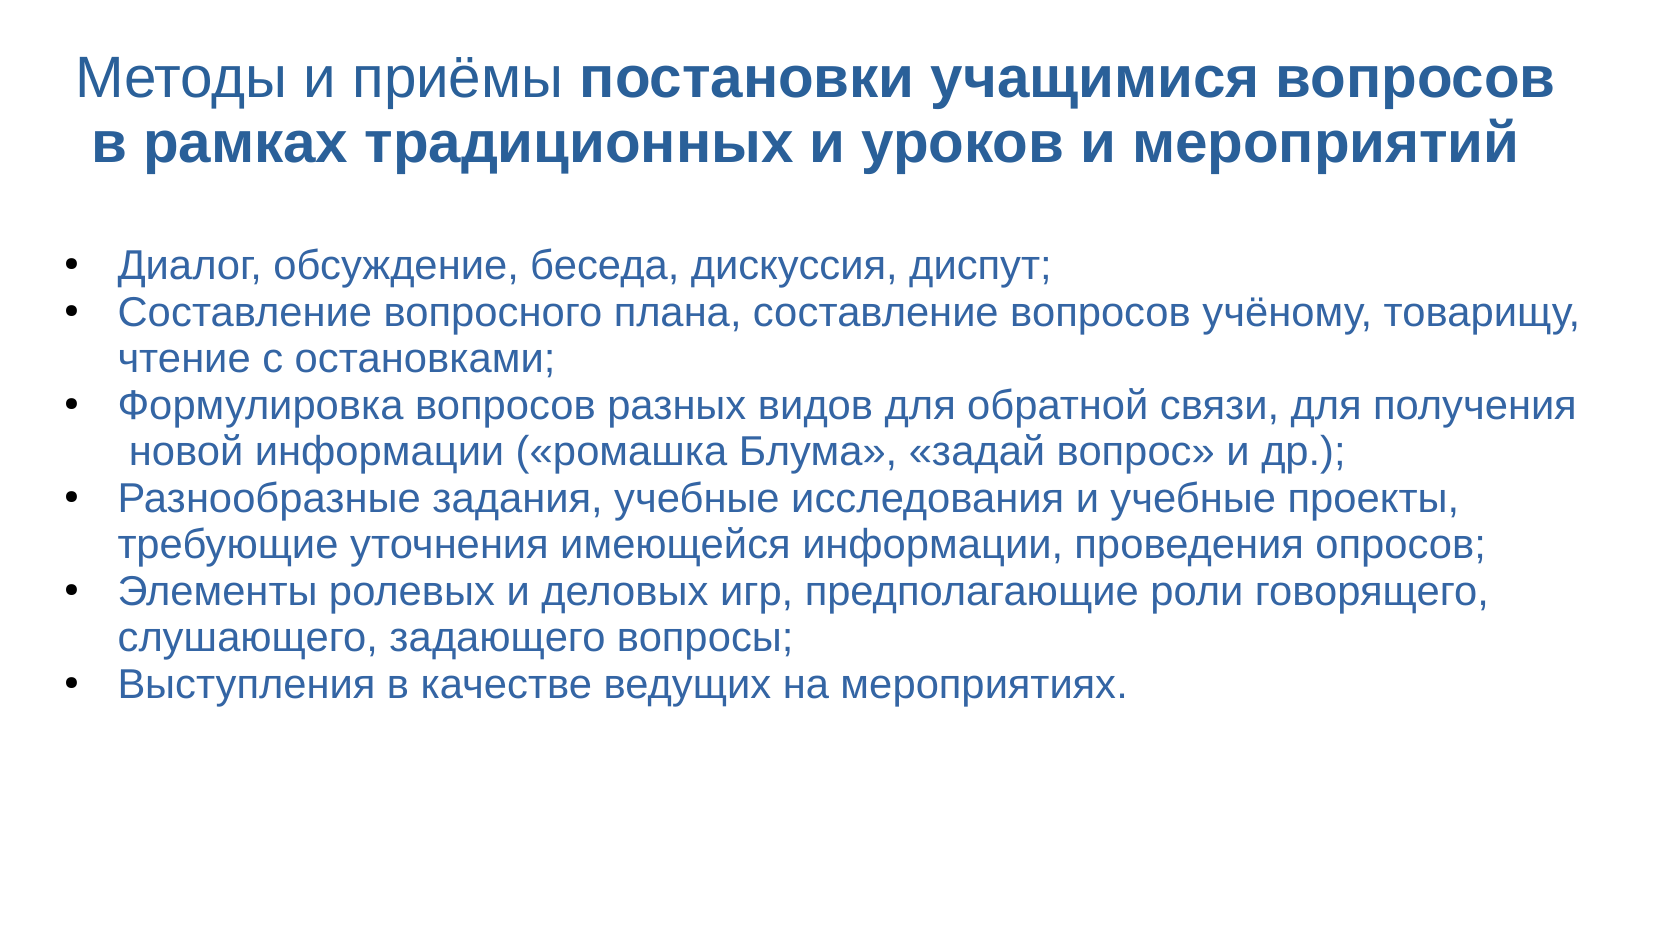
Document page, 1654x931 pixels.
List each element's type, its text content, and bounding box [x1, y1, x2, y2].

list Диалог, обсуждение, беседа, дискуссия, диспут; Составление вопросного плана, составление вопросов учёному, товарищу, чтение с остановками; Формулировка вопросов разных видов для обратной связи, для получения новой информации («ромашка Блума», «задай вопрос» и др.); Разнообразные задания, учебные исследования и учебные проекты, требующие уточнения имеющейся информации, проведения опросов; Элементы ролевых и деловых игр, предполагающие роли говорящего, слушающего, задающего вопросы; Выступления в качестве ведущих на мероприятиях. [46, 95, 1654, 931]
title Методы и приёмы постановки учащимися вопросов в рамках традиционных и уроков и мероприятий [59, 11, 1642, 207]
